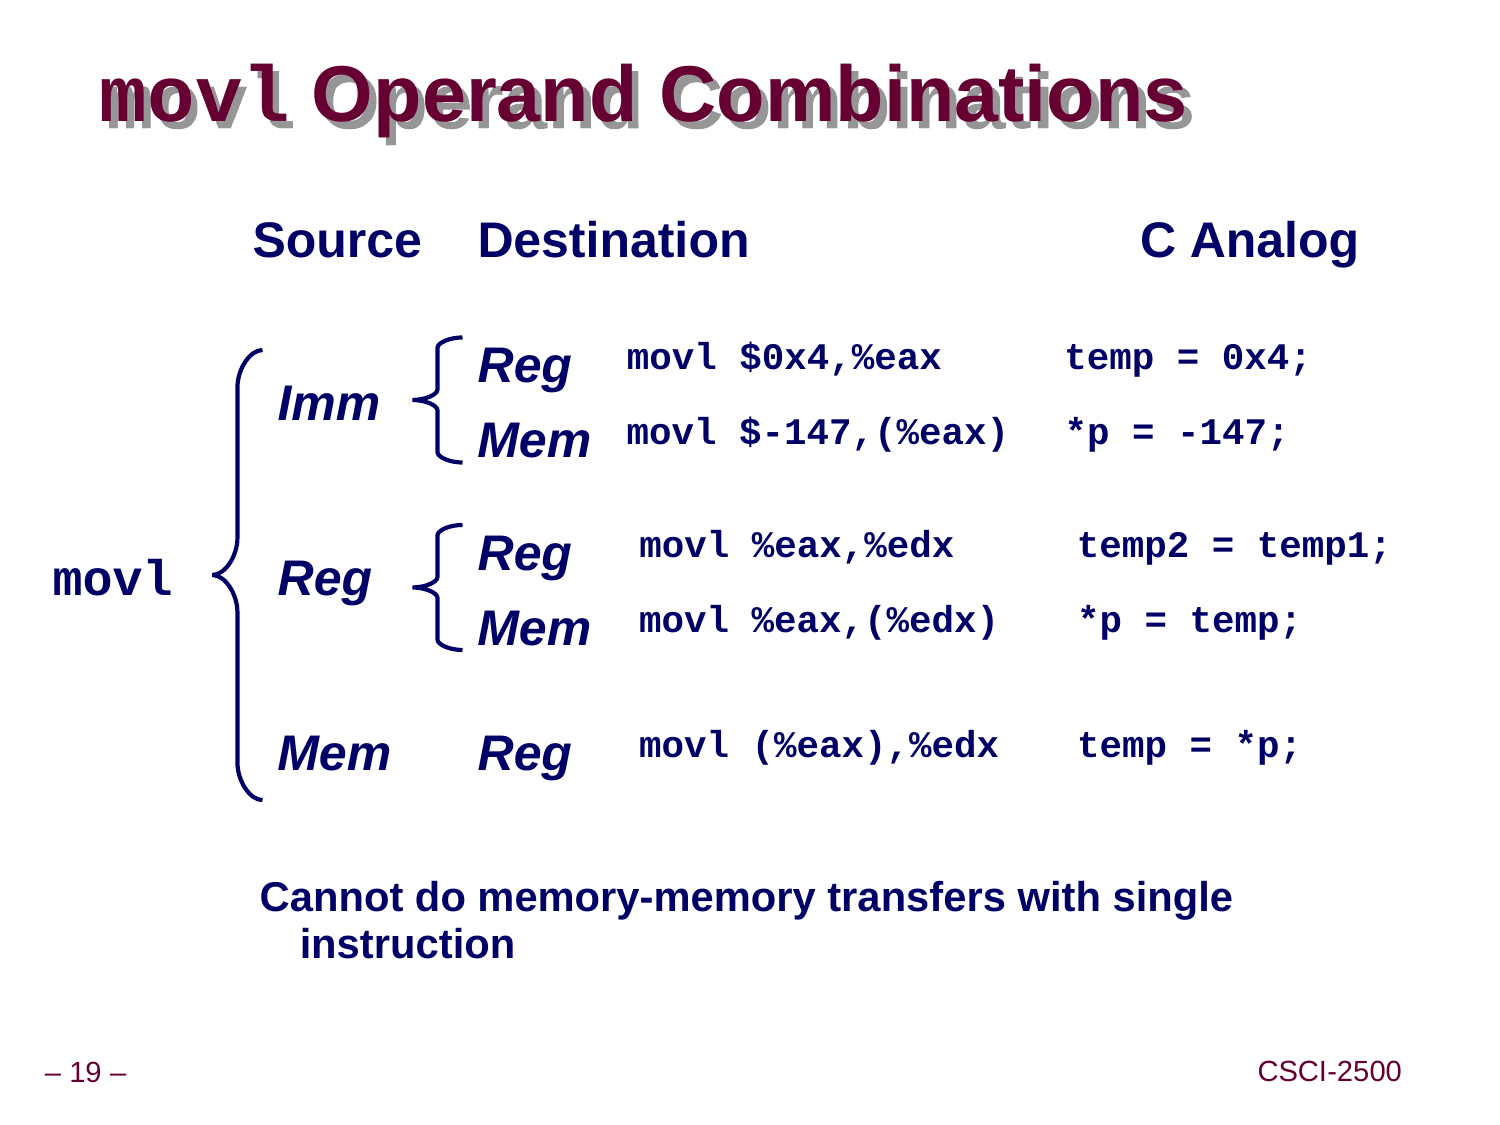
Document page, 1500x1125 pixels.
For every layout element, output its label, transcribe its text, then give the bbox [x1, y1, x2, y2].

text_box Destination [462, 199, 765, 276]
text_box Reg [262, 537, 387, 613]
text_box *p = -147; [1049, 399, 1305, 461]
text_box movl %eax,(%edx) [624, 587, 1015, 648]
text_box movl $-147,(%eax) [611, 399, 1025, 461]
text_box Imm [262, 362, 396, 438]
title movl Operand Combinations [99, 45, 1276, 149]
text_box movl %eax,%edx [624, 512, 970, 573]
text_box Reg [462, 712, 587, 788]
text_box temp2 = temp1; [1062, 512, 1407, 573]
list Cannot do memory-memory transfers with single instruction [162, 866, 1411, 1058]
text_box Reg [462, 324, 587, 399]
text_box Mem [462, 399, 607, 476]
text_box C Analog [1125, 199, 1375, 276]
text_box Mem [262, 712, 407, 788]
text_box movl $0x4,%eax [612, 324, 957, 386]
text_box movl [37, 537, 188, 613]
text_box movl (%eax),%edx [624, 712, 1015, 773]
text_box temp = 0x4; [1049, 324, 1327, 386]
text_box *p = temp; [1062, 587, 1317, 648]
text_box Reg [462, 512, 587, 587]
text_box Mem [462, 587, 607, 663]
text_box temp = *p; [1062, 712, 1317, 773]
text_box Source [237, 199, 437, 276]
